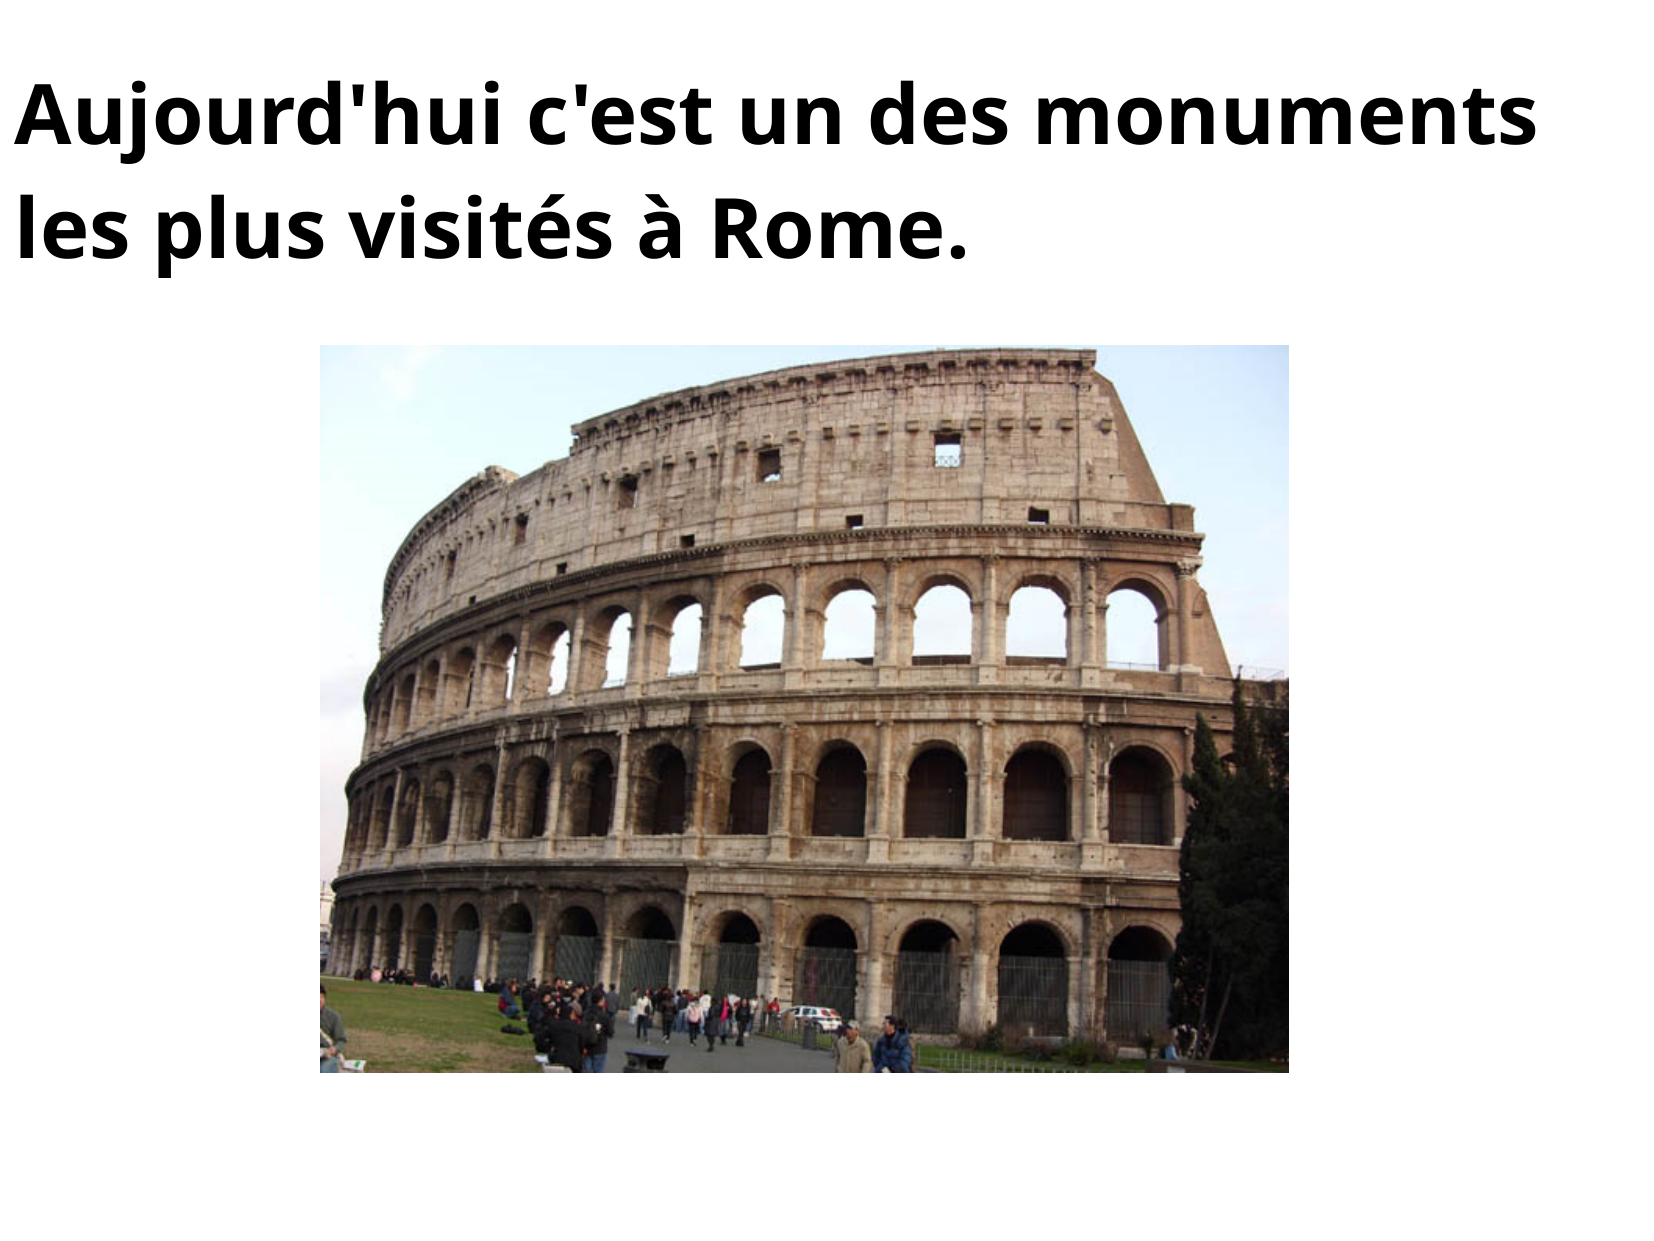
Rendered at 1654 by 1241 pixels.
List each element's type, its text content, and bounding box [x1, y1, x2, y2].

text_box Aujourd'hui c'est un des monuments les plus visités à Rome. [0, 48, 1654, 296]
picture [320, 345, 1289, 1073]
